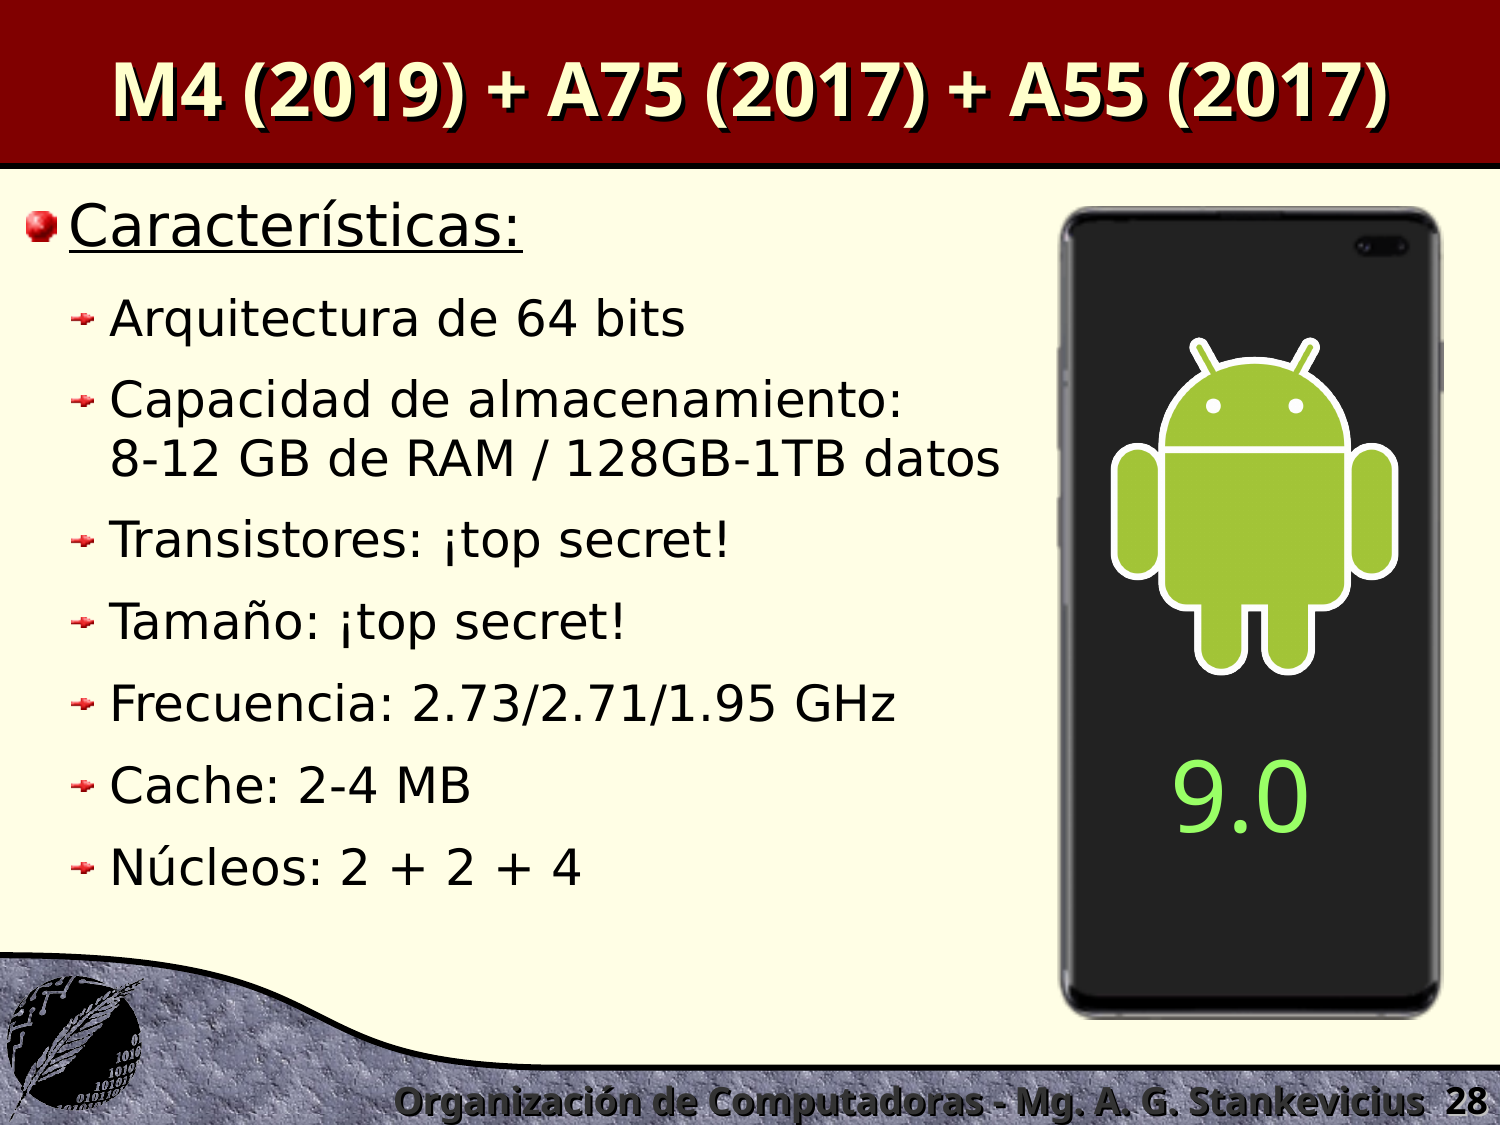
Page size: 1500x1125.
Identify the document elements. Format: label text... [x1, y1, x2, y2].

picture [802, 1100, 806, 1110]
picture [1058, 1100, 1065, 1110]
picture [448, 1100, 455, 1110]
picture [0, 959, 1500, 1125]
text_box 9.0 [1156, 718, 1353, 875]
title M4 (2019) + A75 (2017) + A55 (2017) [15, 5, 1485, 160]
picture [1056, 206, 1444, 1021]
list Características: Arquitectura de 64 bits Capacidad de almacenamiento: 8-12 GB de RAM / 128GB-1TB datos Transistores: ¡top secret! Tamaño: ¡top secret! Frecuencia: 2.73/2.71/1.95 GHz Cache: 2-4 MB Núcleos: 2 + 2 + 4 [11, 192, 1486, 898]
